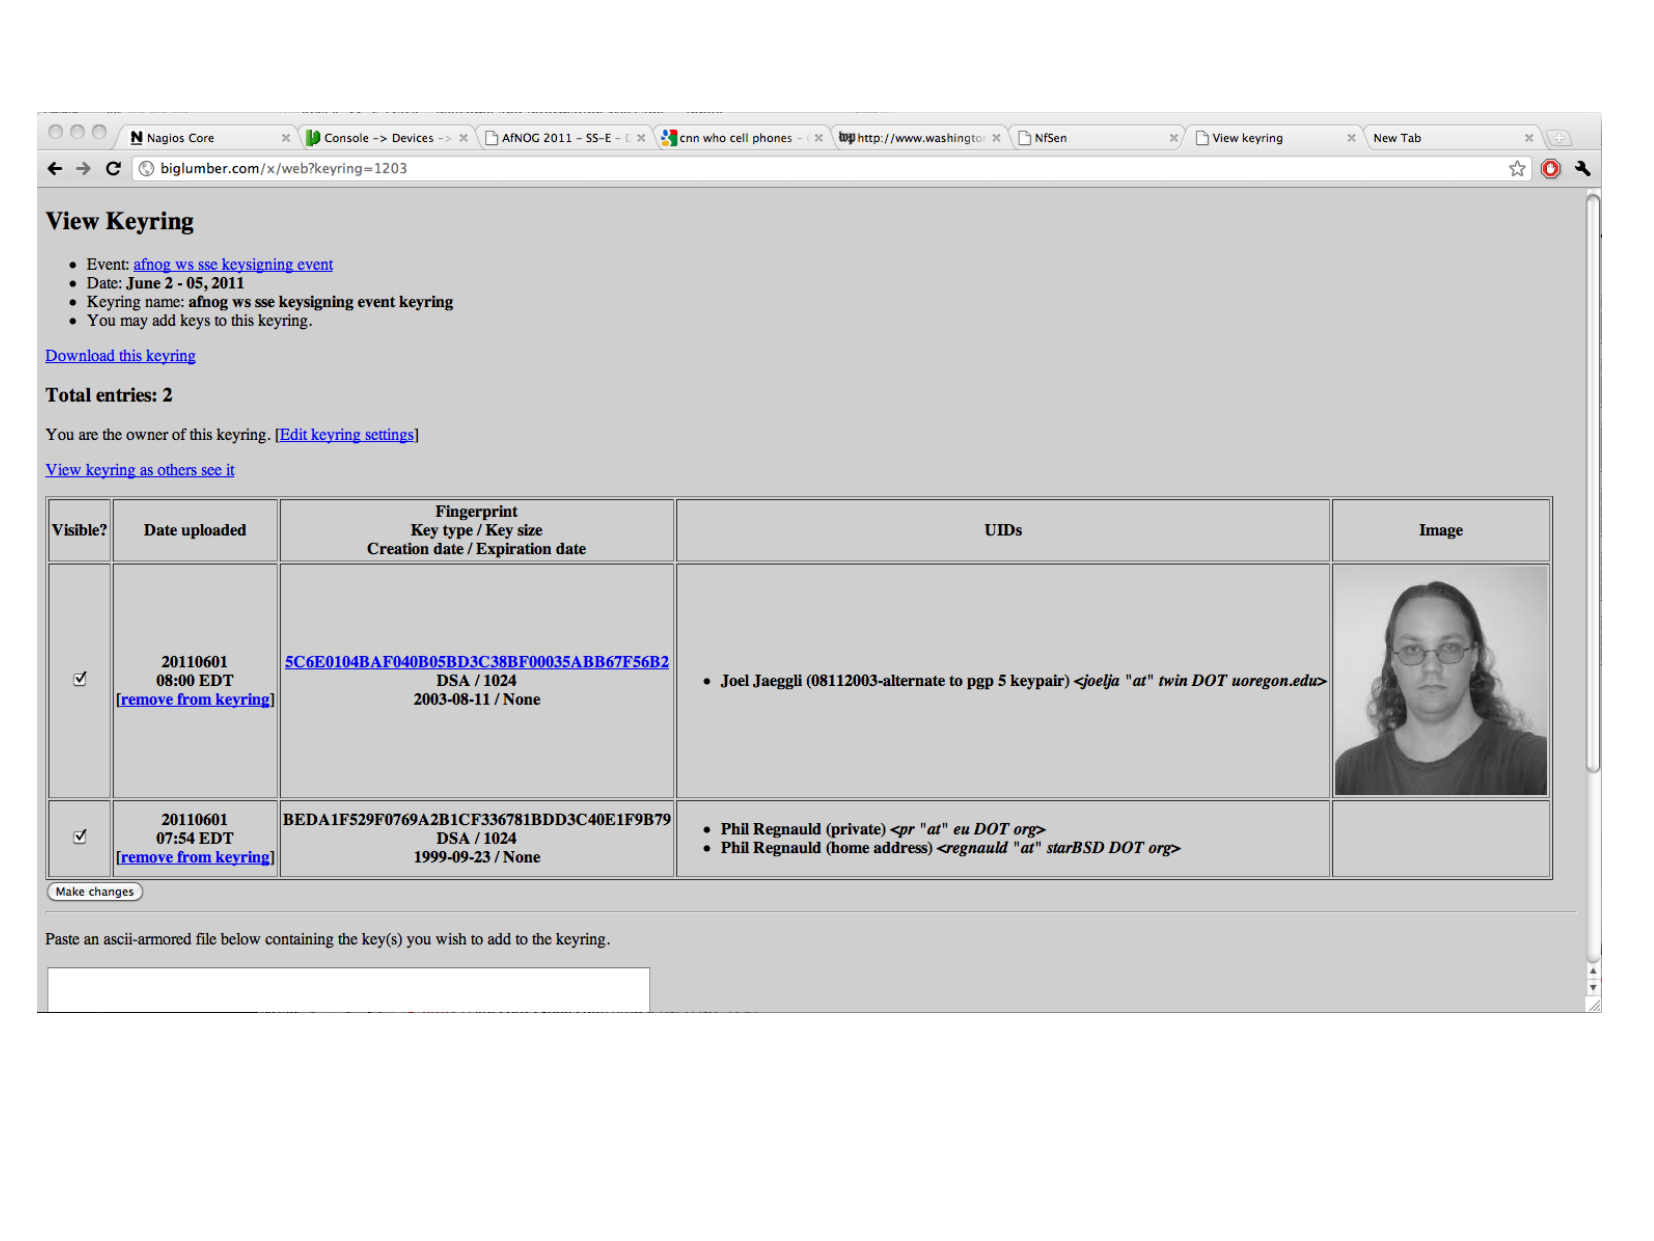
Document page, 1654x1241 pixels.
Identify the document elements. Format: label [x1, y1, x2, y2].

picture [37, 112, 1602, 1013]
